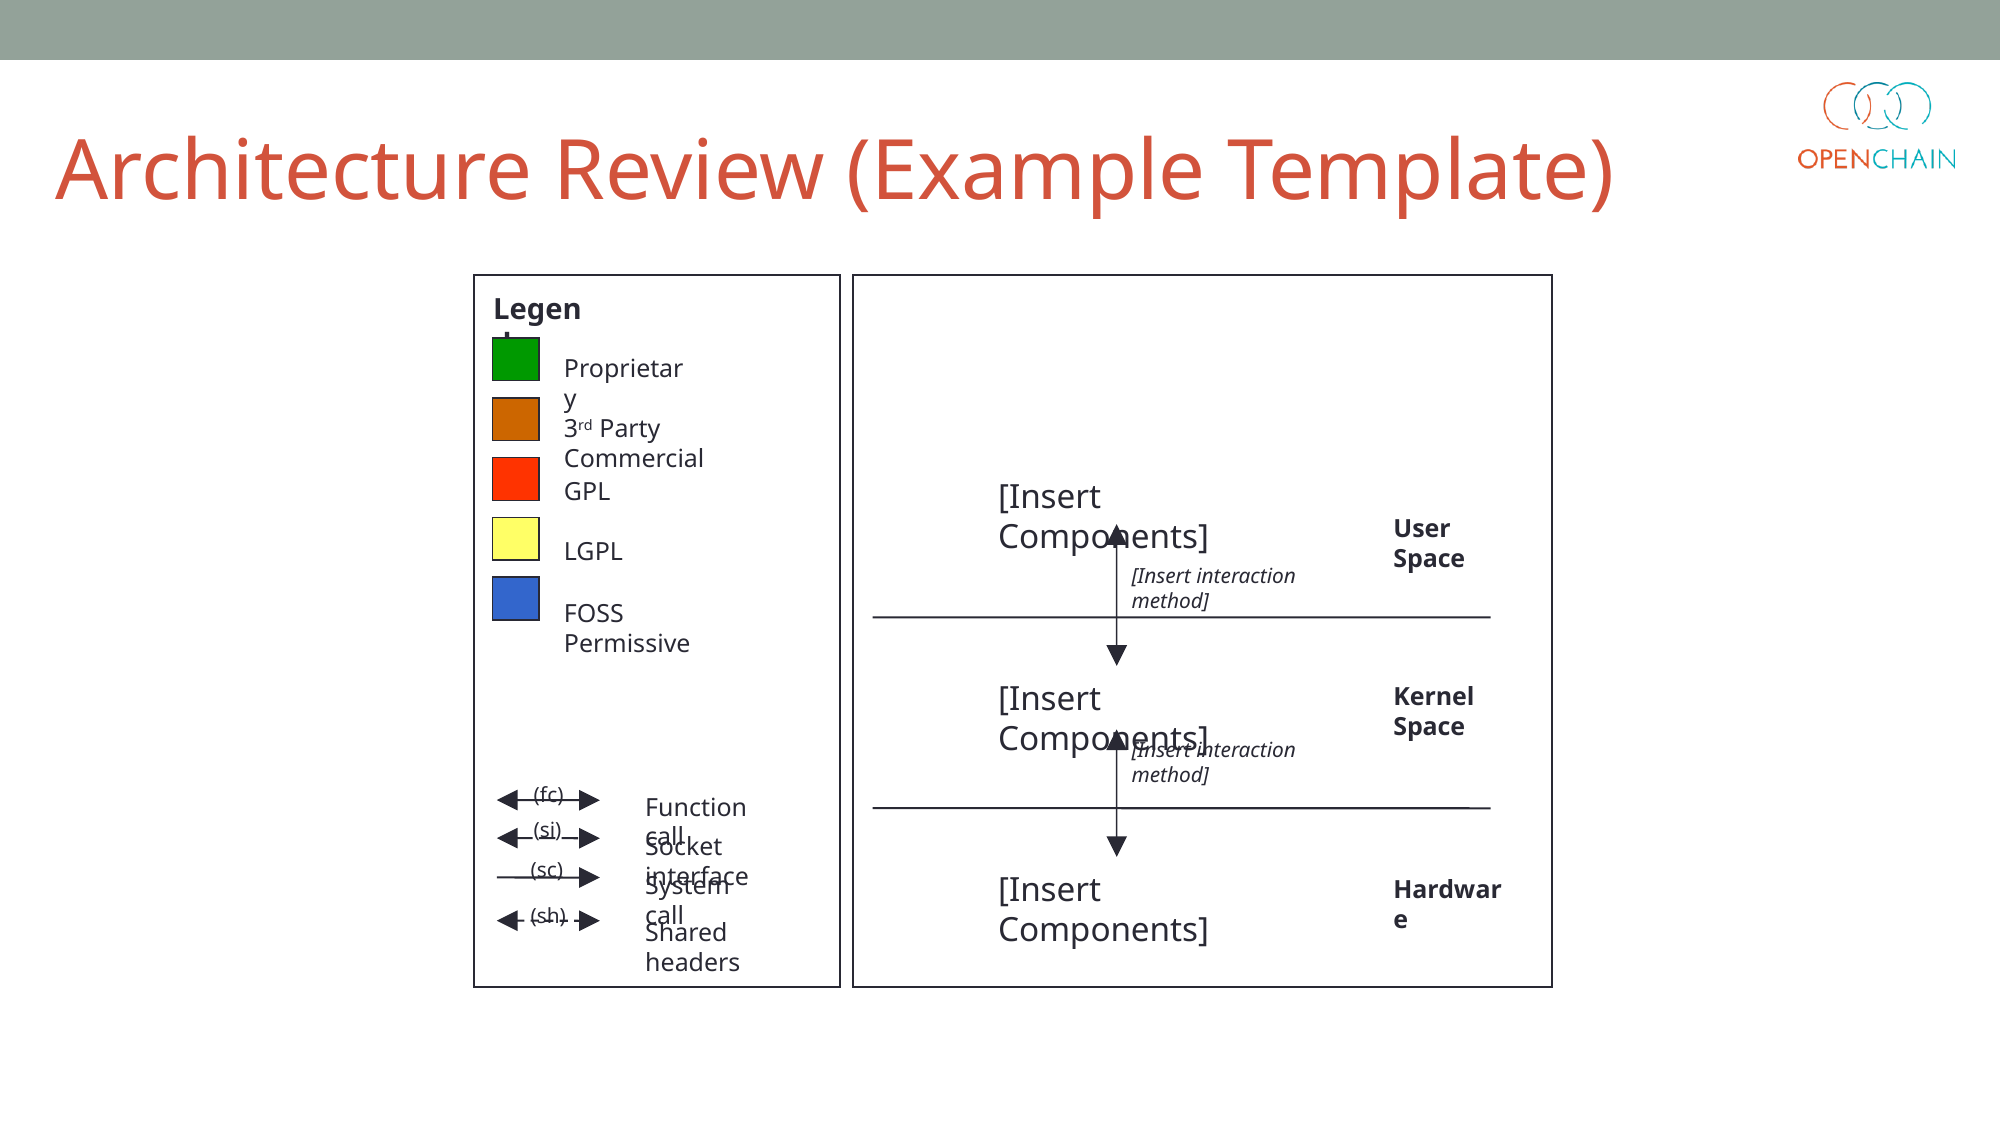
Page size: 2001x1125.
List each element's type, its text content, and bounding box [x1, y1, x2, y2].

text_box 3rd Party Commercial [548, 405, 816, 451]
text_box (sh) [515, 895, 583, 936]
text_box Architecture Review (Example Template) [40, 84, 1841, 247]
text_box (fc) [518, 774, 582, 815]
text_box (si) [518, 808, 580, 848]
text_box Kernel Space [1553, 672, 1559, 718]
text_box [492, 577, 540, 620]
text_box LGPL [548, 528, 640, 574]
text_box GPL [548, 468, 626, 514]
picture [1798, 82, 1955, 169]
text_box System call [630, 862, 790, 908]
text_box [492, 457, 540, 501]
text_box (sc) [515, 848, 583, 890]
text_box [492, 517, 540, 560]
text_box [Insert interaction method] [1116, 554, 1389, 596]
text_box Hardware [1378, 866, 1519, 912]
text_box [492, 337, 540, 381]
text_box Kernel Space [1378, 672, 1551, 718]
text_box Legend [478, 282, 607, 333]
text_box Function call [630, 783, 804, 822]
text_box [Insert interaction method] [1116, 729, 1389, 770]
text_box FOSS Permissive [548, 589, 771, 636]
text_box [492, 397, 540, 441]
text_box User Space [1378, 505, 1538, 551]
text_box [Insert Components] [983, 669, 1318, 726]
text_box Shared headers [630, 908, 836, 955]
text_box Socket interface [630, 822, 843, 869]
text_box [Insert Components] [983, 860, 1318, 916]
text_box [Insert Components] [983, 468, 1318, 524]
text_box Proprietary [548, 345, 703, 391]
